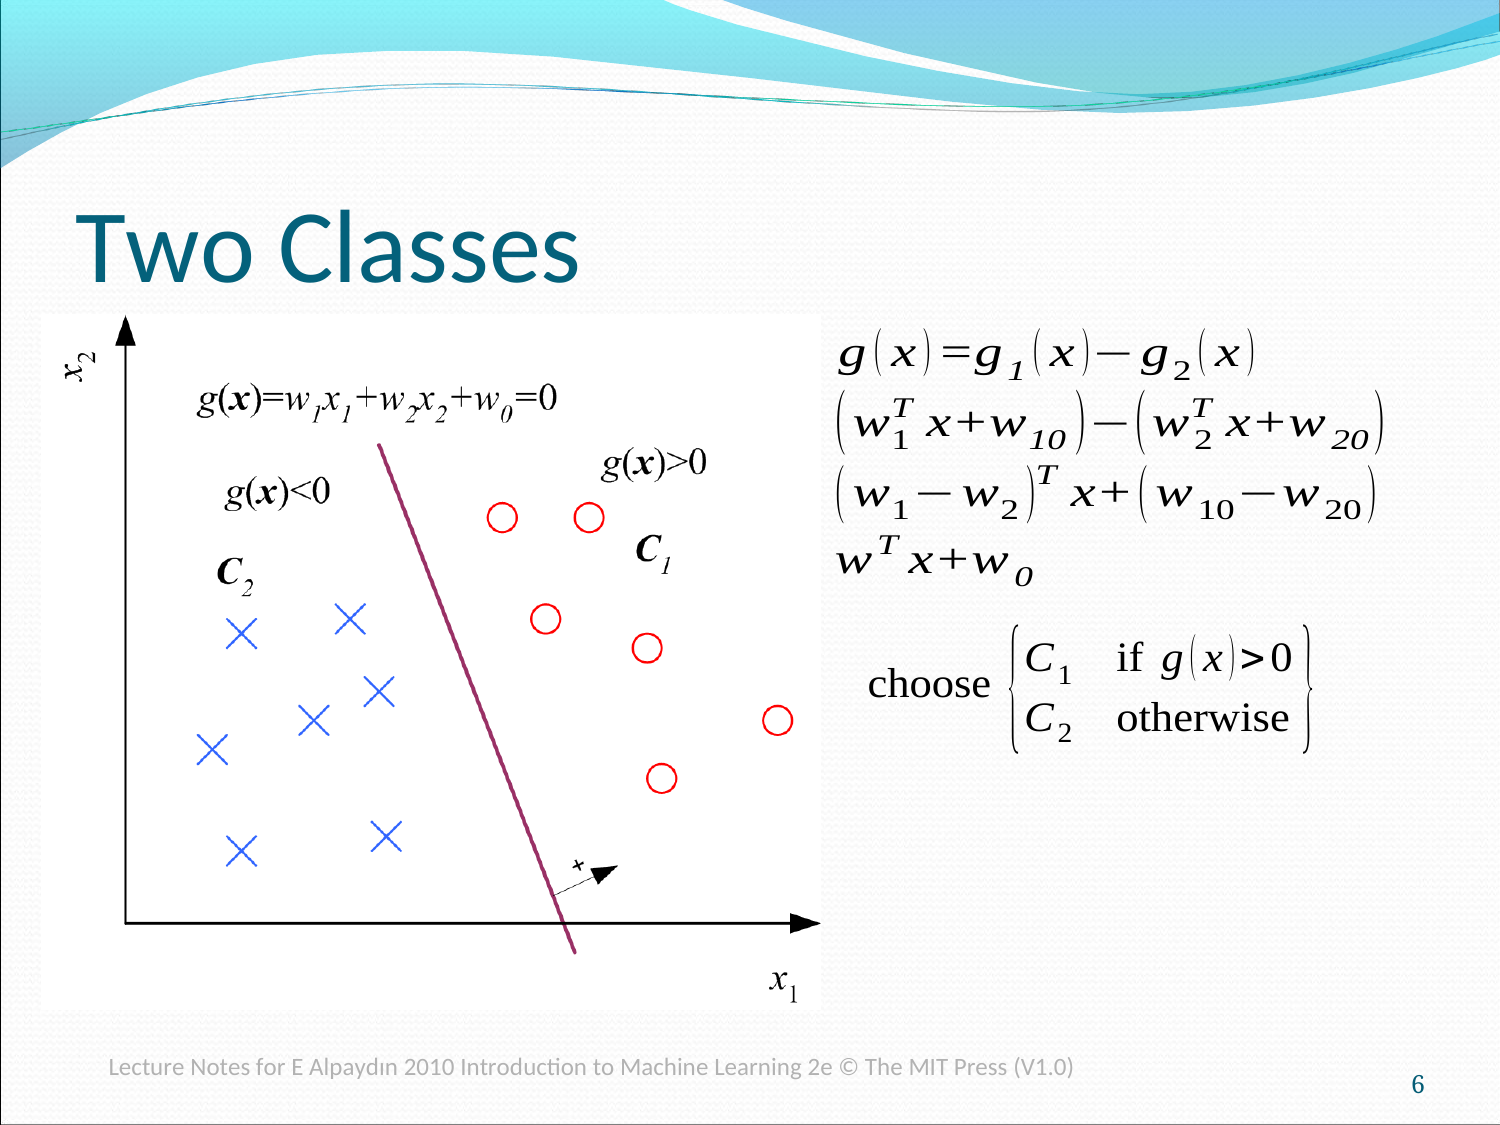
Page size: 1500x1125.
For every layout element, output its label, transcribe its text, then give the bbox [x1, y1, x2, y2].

text_box Lecture Notes for E Alpaydın 2010 Introduction to Machine Learning 2e © The MIT Press (V1.0) [93, 1042, 1254, 1103]
text_box <number> [1299, 1042, 1426, 1103]
text_box Two Classes [75, 115, 1426, 304]
chart [820, 326, 1411, 593]
picture [0, 0, 1500, 1125]
chart [856, 621, 1329, 756]
